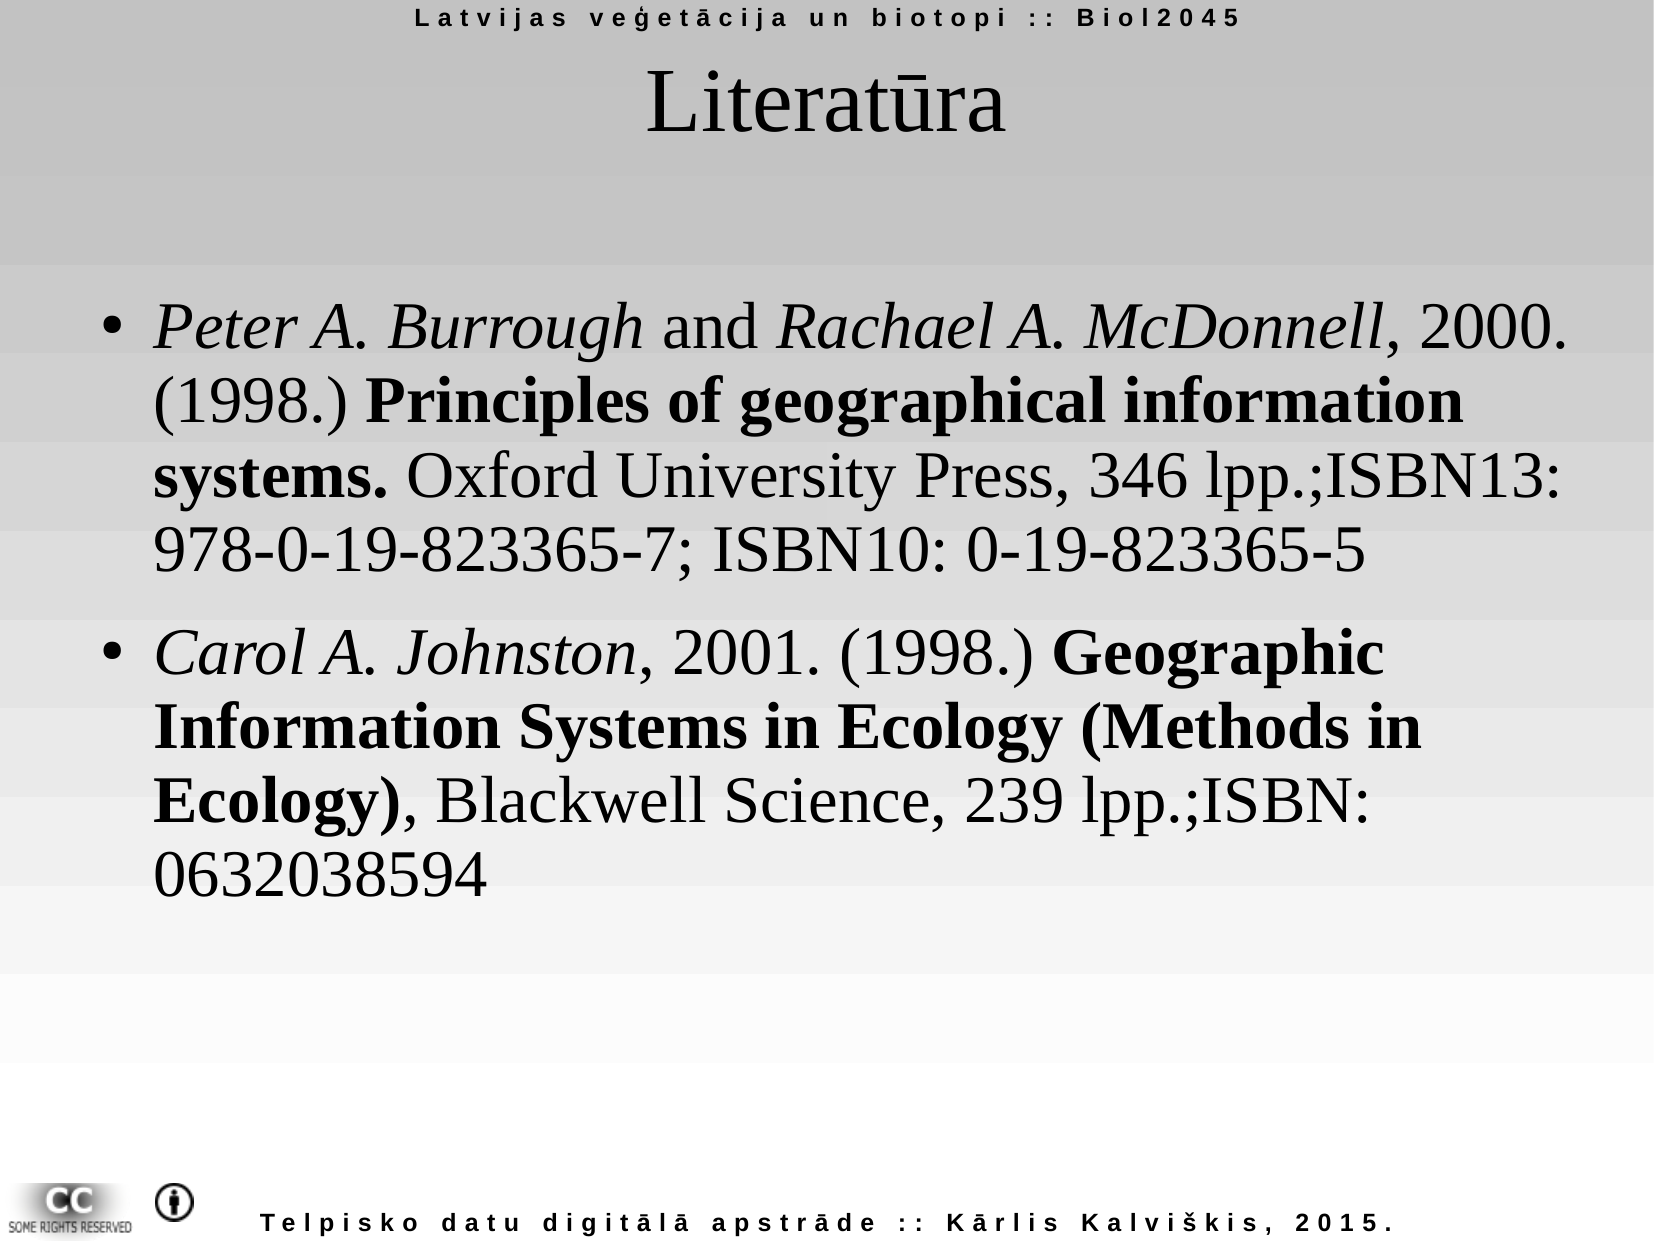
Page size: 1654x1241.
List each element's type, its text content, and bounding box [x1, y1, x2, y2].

picture [0, 0, 1654, 1241]
title Literatūra [29, 49, 1625, 296]
list Peter A. Burrough and Rachael A. McDonnell, 2000. (1998.) Principles of geographical information systems. Oxford University Press, 346 lpp.;ISBN13: 978-0-19-823365-7; ISBN10: 0-19-823365-5 Carol A. Johnston, 2001. (1998.) Geographic Information Systems in Ecology (Methods in Ecology), Blackwell Science, 239 lpp.;ISBN: 0632038594 [82, 289, 1571, 1113]
